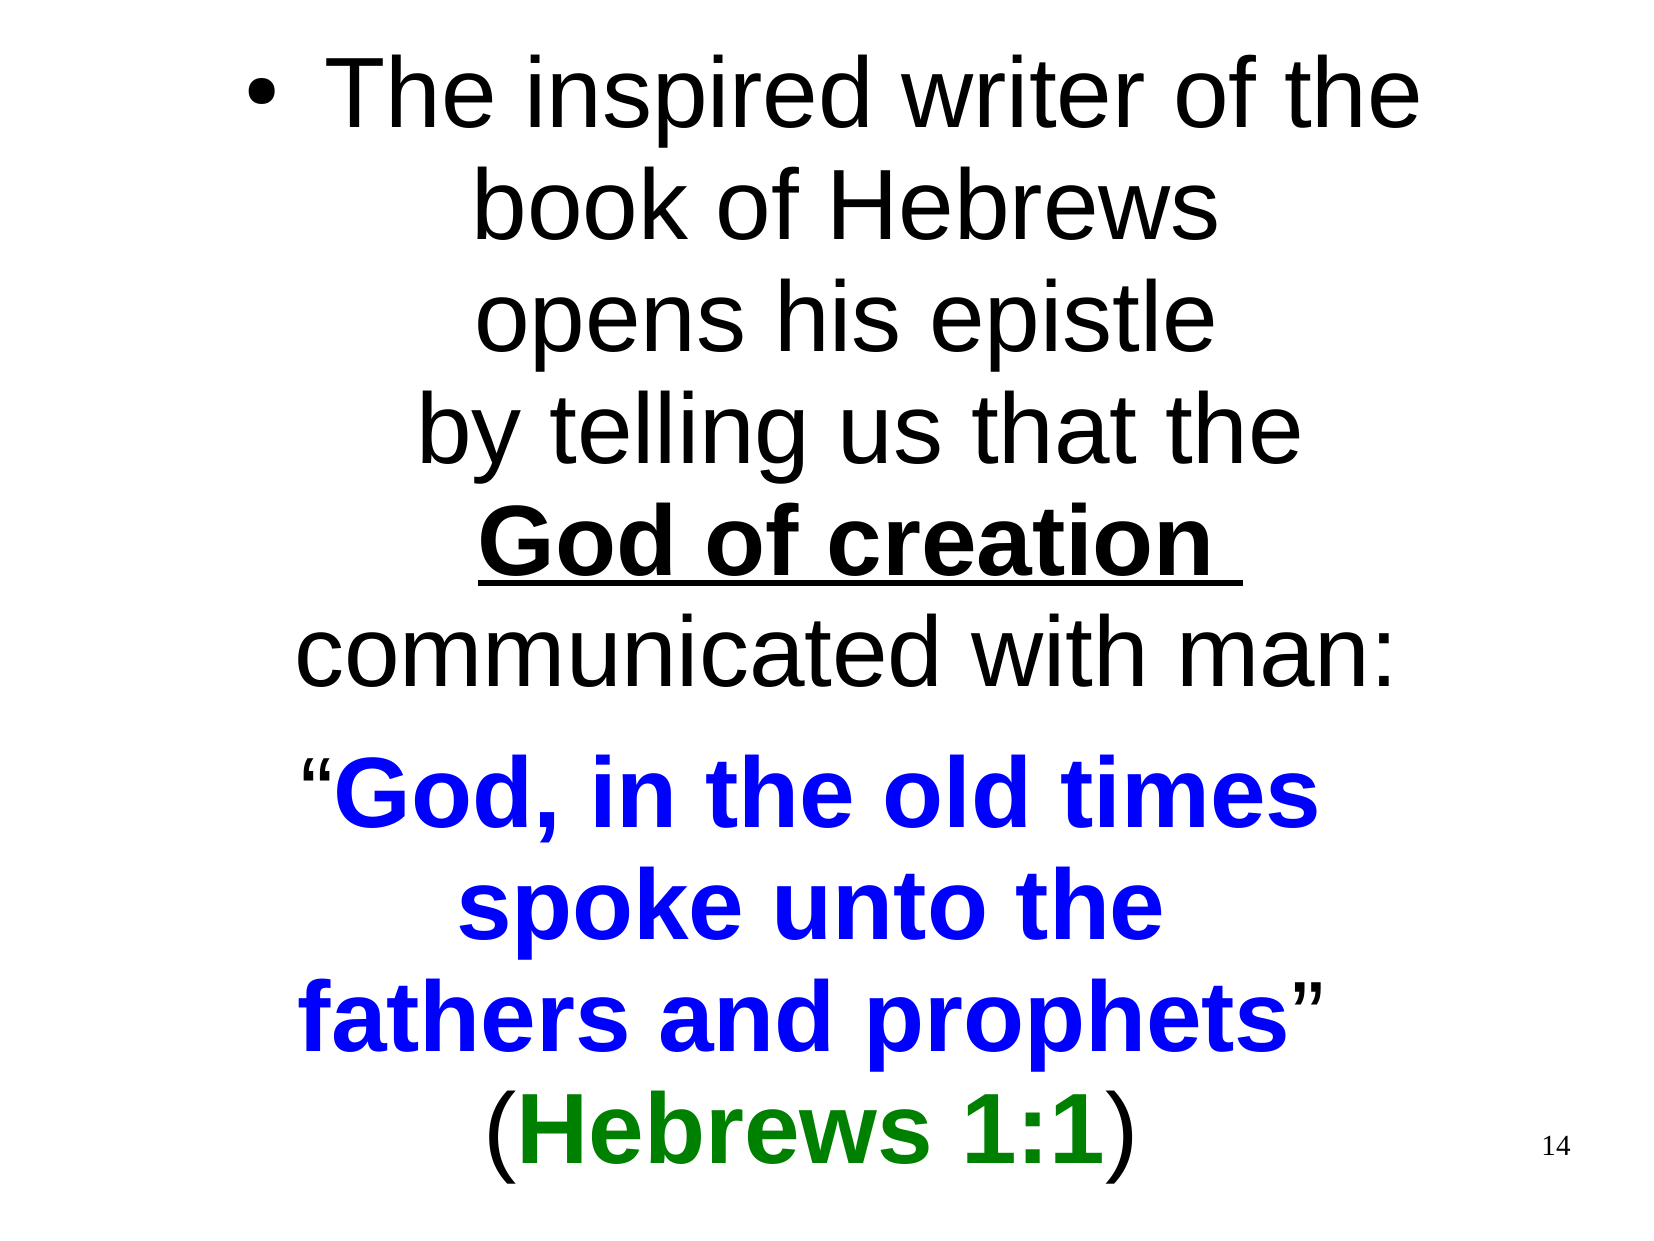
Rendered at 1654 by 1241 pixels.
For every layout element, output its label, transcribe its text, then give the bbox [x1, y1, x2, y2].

list The inspired writer of the book of Hebrews opens his epistle by telling us that the God of creation communicated with man: “God, in the old times spoke unto the fathers and prophets” (Hebrews 1:1) [37, 37, 1613, 1238]
